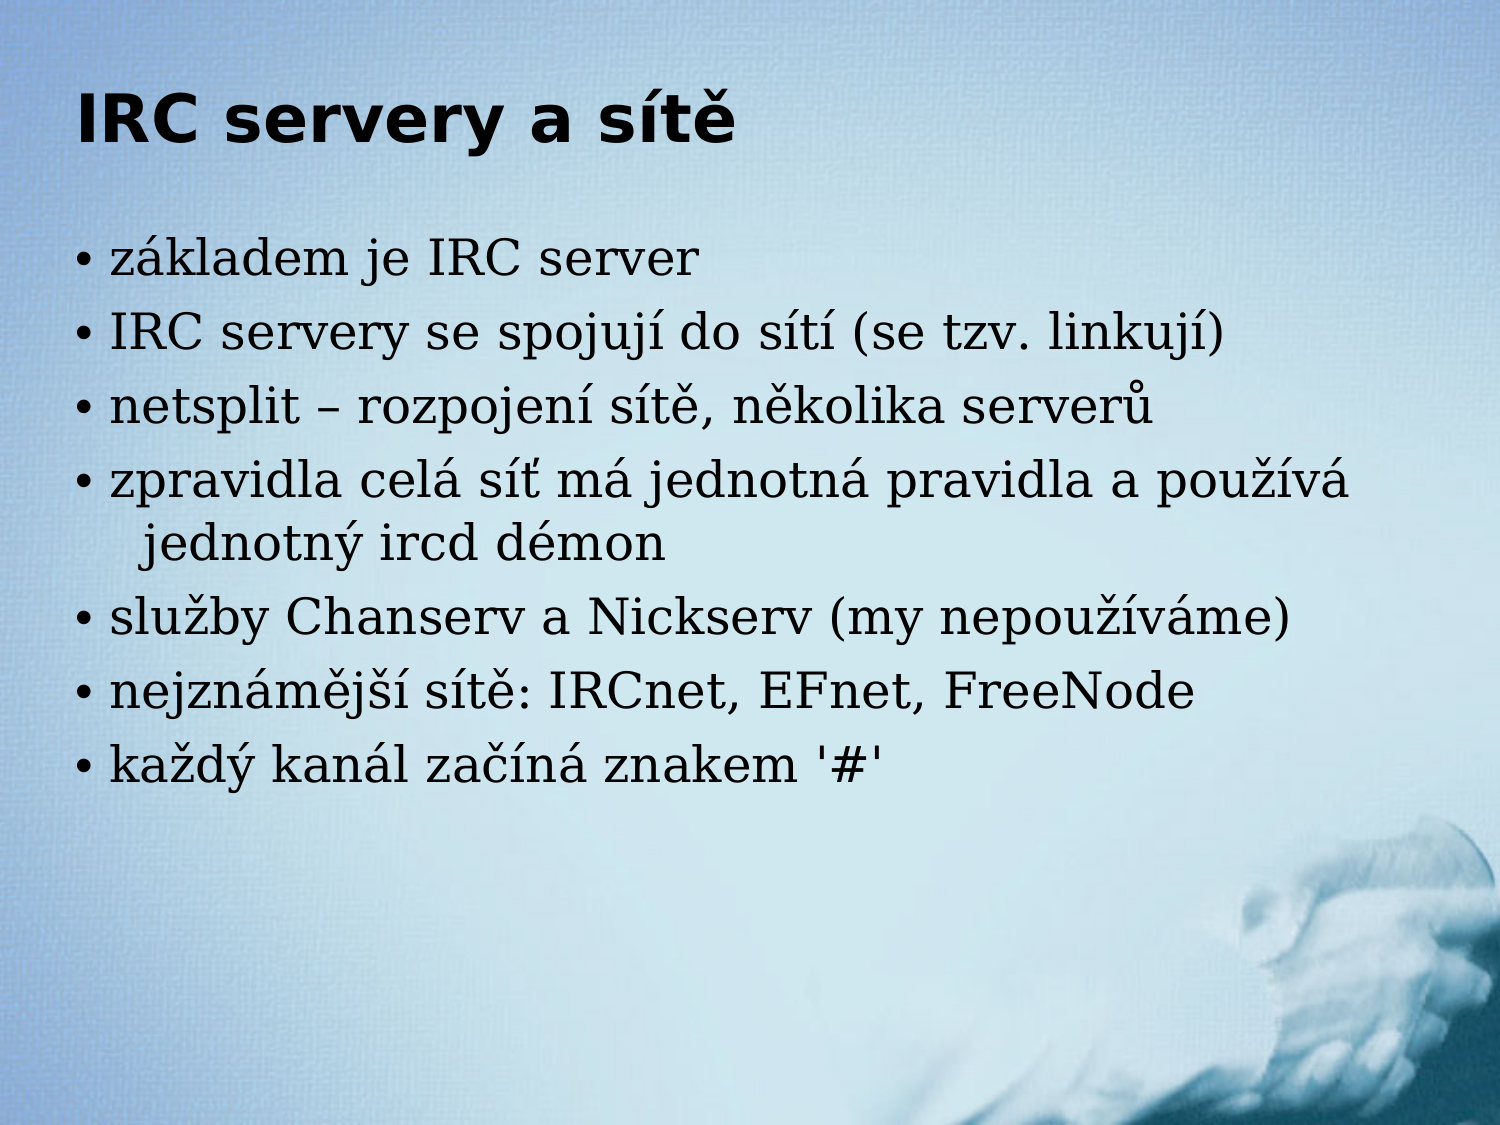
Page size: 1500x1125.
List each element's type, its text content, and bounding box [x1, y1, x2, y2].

text_box základem je IRC server IRC servery se spojují do sítí (se tzv. linkují) netsplit – rozpojení sítě, několika serverů zpravidla celá síť má jednotná pravidla a používá jednotný ircd démon služby Chanserv a Nickserv (my nepoužíváme) nejznámější sítě: IRCnet, EFnet, FreeNode každý kanál začíná znakem '#' [75, 225, 1426, 791]
text_box IRC servery a sítě [75, 75, 1463, 153]
picture [0, 0, 1500, 1125]
